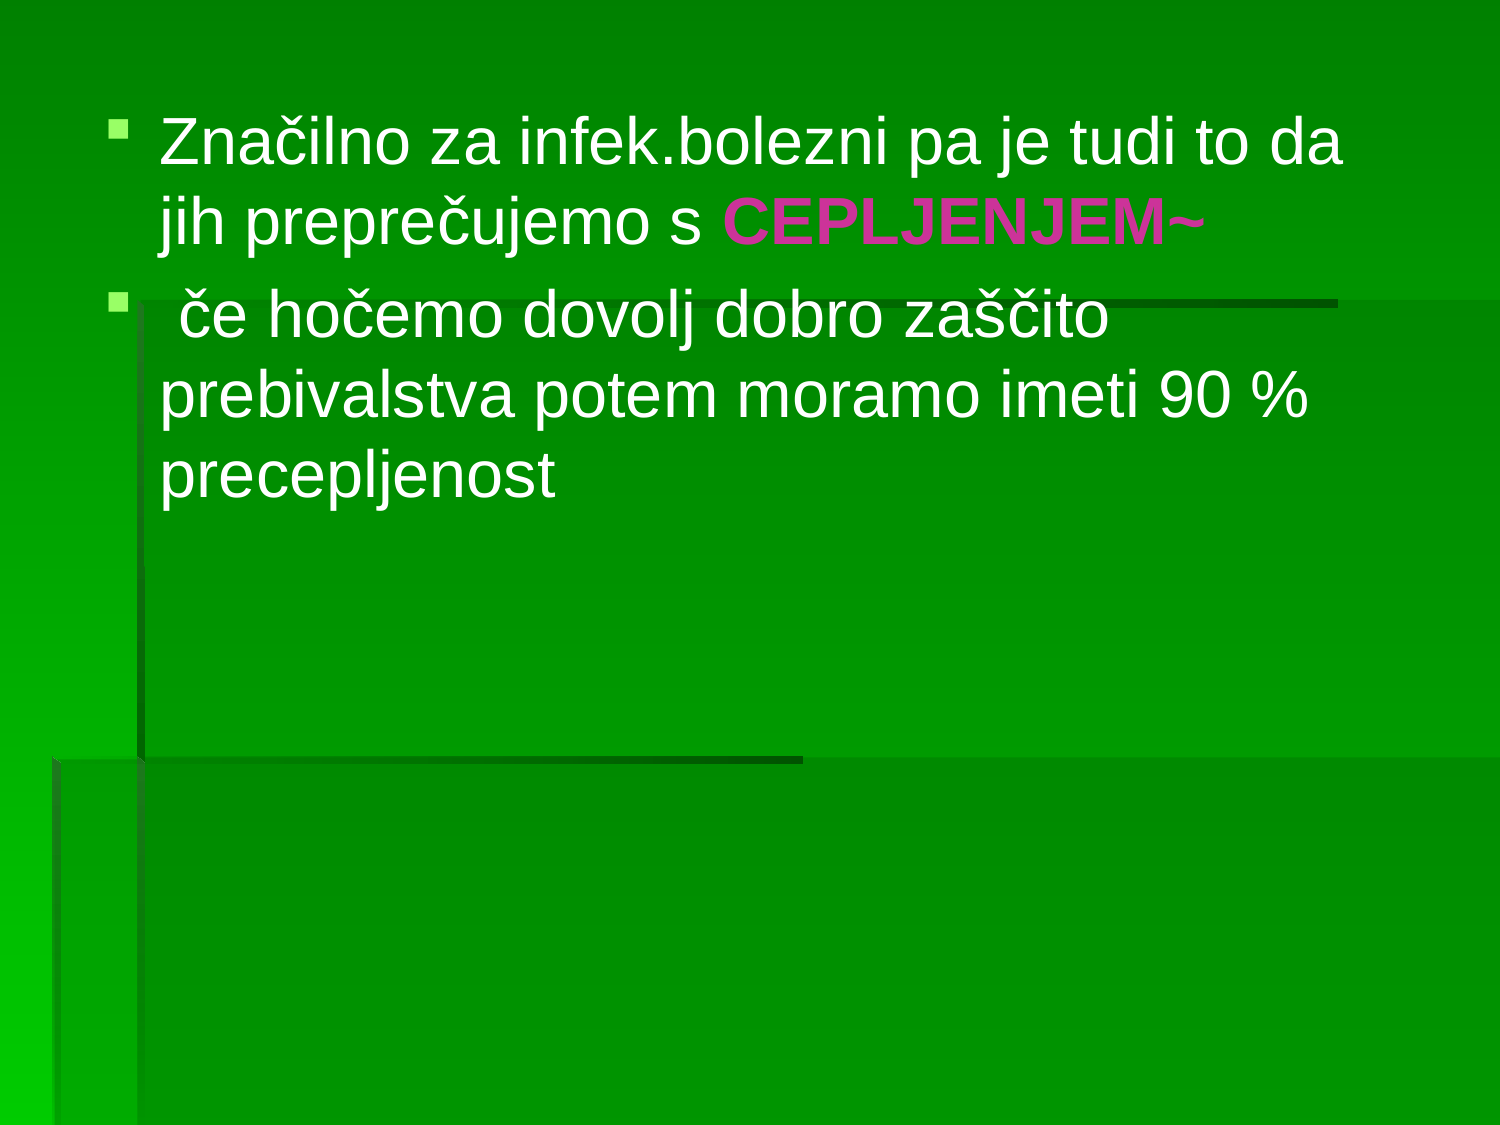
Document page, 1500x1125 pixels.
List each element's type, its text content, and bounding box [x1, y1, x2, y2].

list Značilno za infek.bolezni pa je tudi to da jih preprečujemo s CEPLJENJEM~ če hočemo dovolj dobro zaščito prebivalstva potem moramo imeti 90 % precepljenost [88, 90, 1403, 778]
